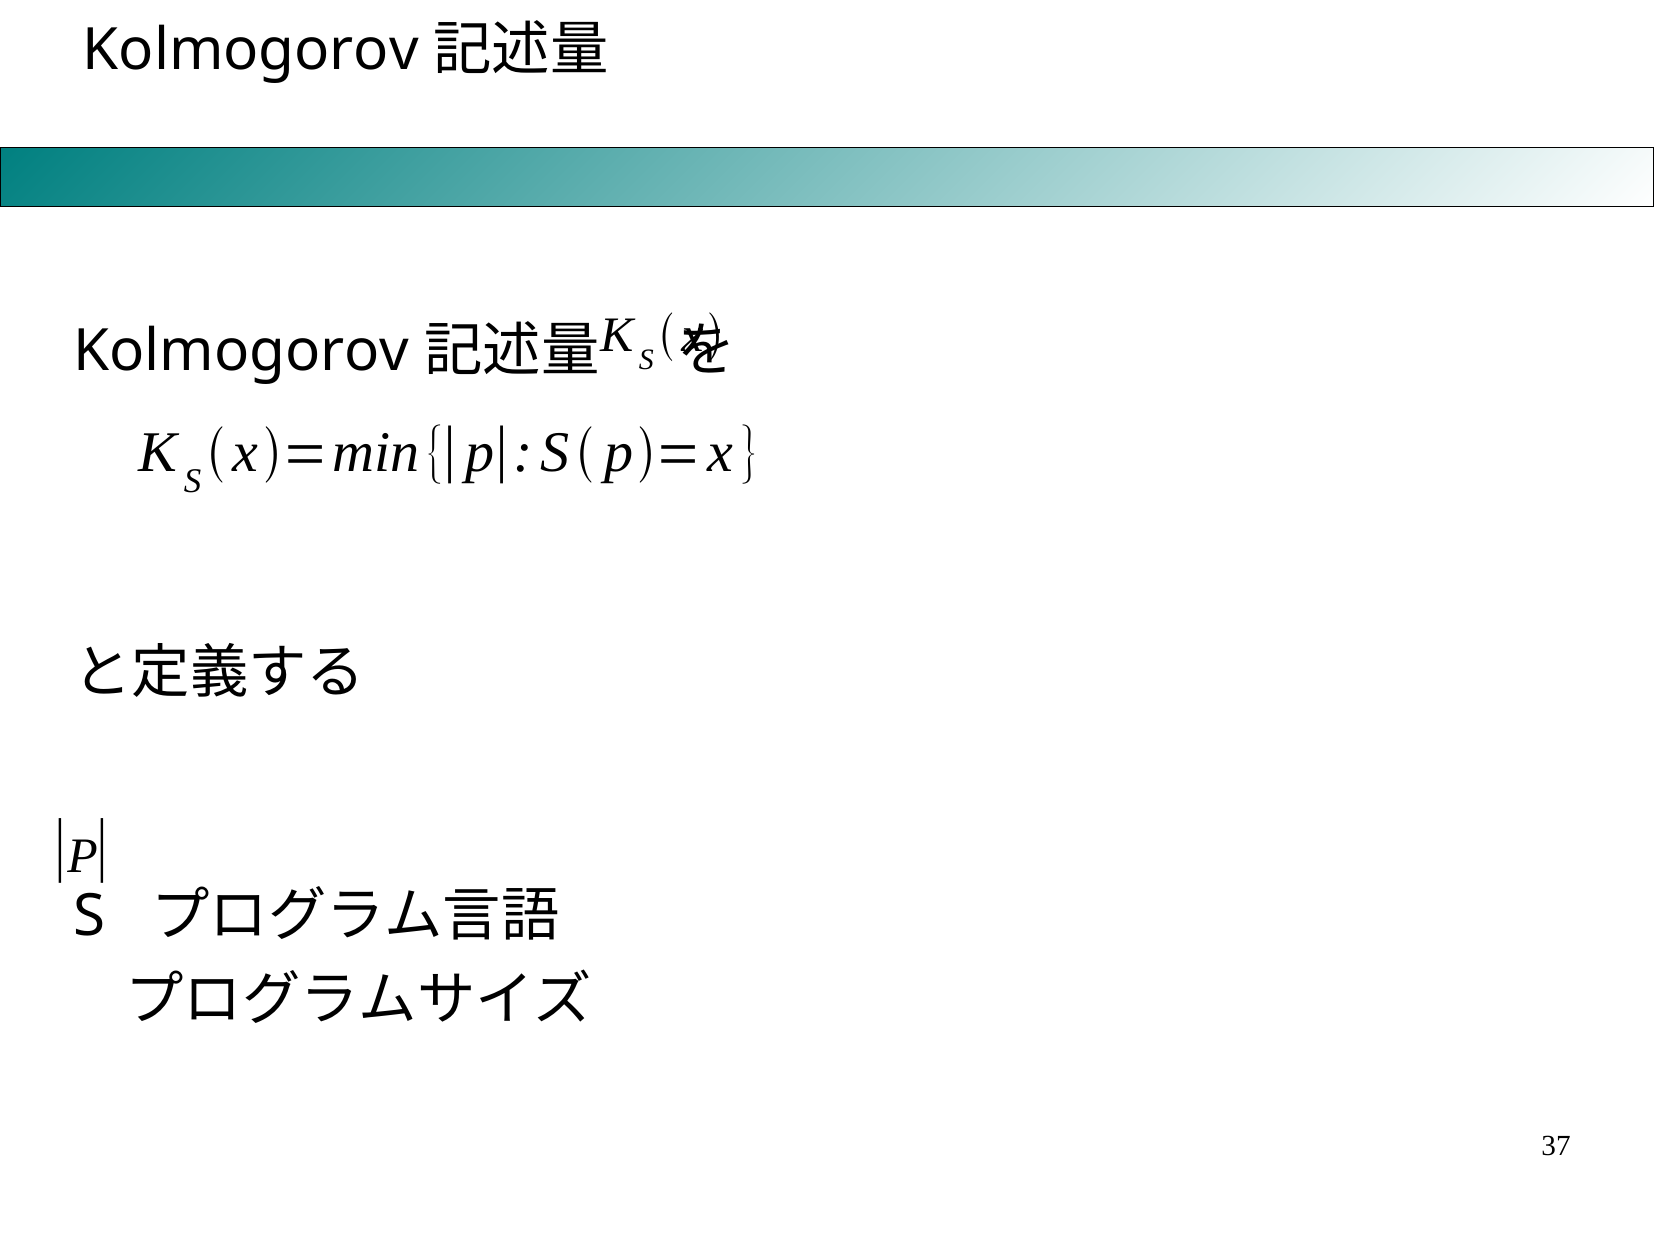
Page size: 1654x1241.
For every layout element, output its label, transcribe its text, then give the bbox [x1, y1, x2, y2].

title Kolmogorov 記述量 [82, 26, 1571, 171]
text_box Kolmogorov 記述量 を と定義する S プログラム言語 プログラムサイズ [59, 295, 1618, 1001]
chart [129, 406, 768, 502]
chart [43, 816, 119, 886]
chart [590, 295, 730, 379]
